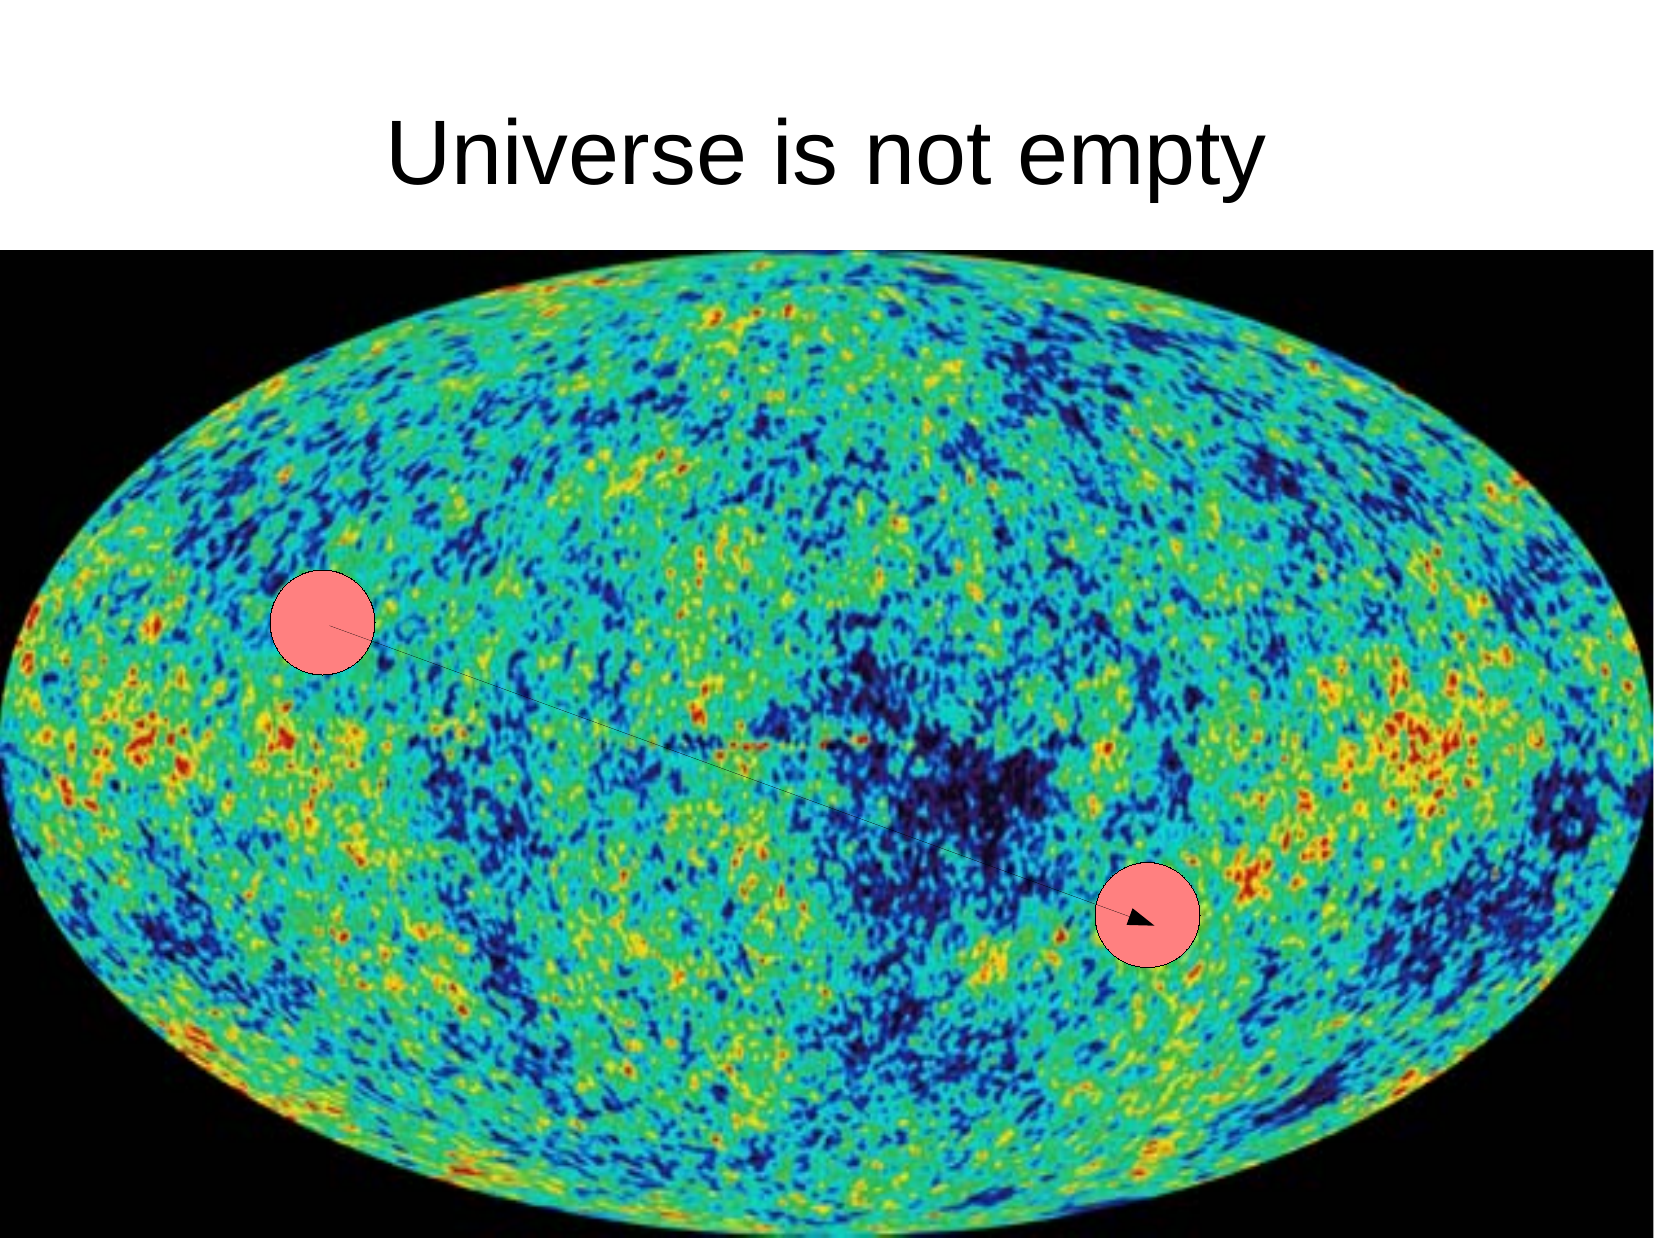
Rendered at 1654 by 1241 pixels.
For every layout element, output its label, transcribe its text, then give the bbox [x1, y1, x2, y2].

picture [0, 250, 1654, 1238]
text_box [1095, 862, 1201, 968]
text_box [270, 570, 376, 676]
title Universe is not empty [82, 56, 1571, 250]
